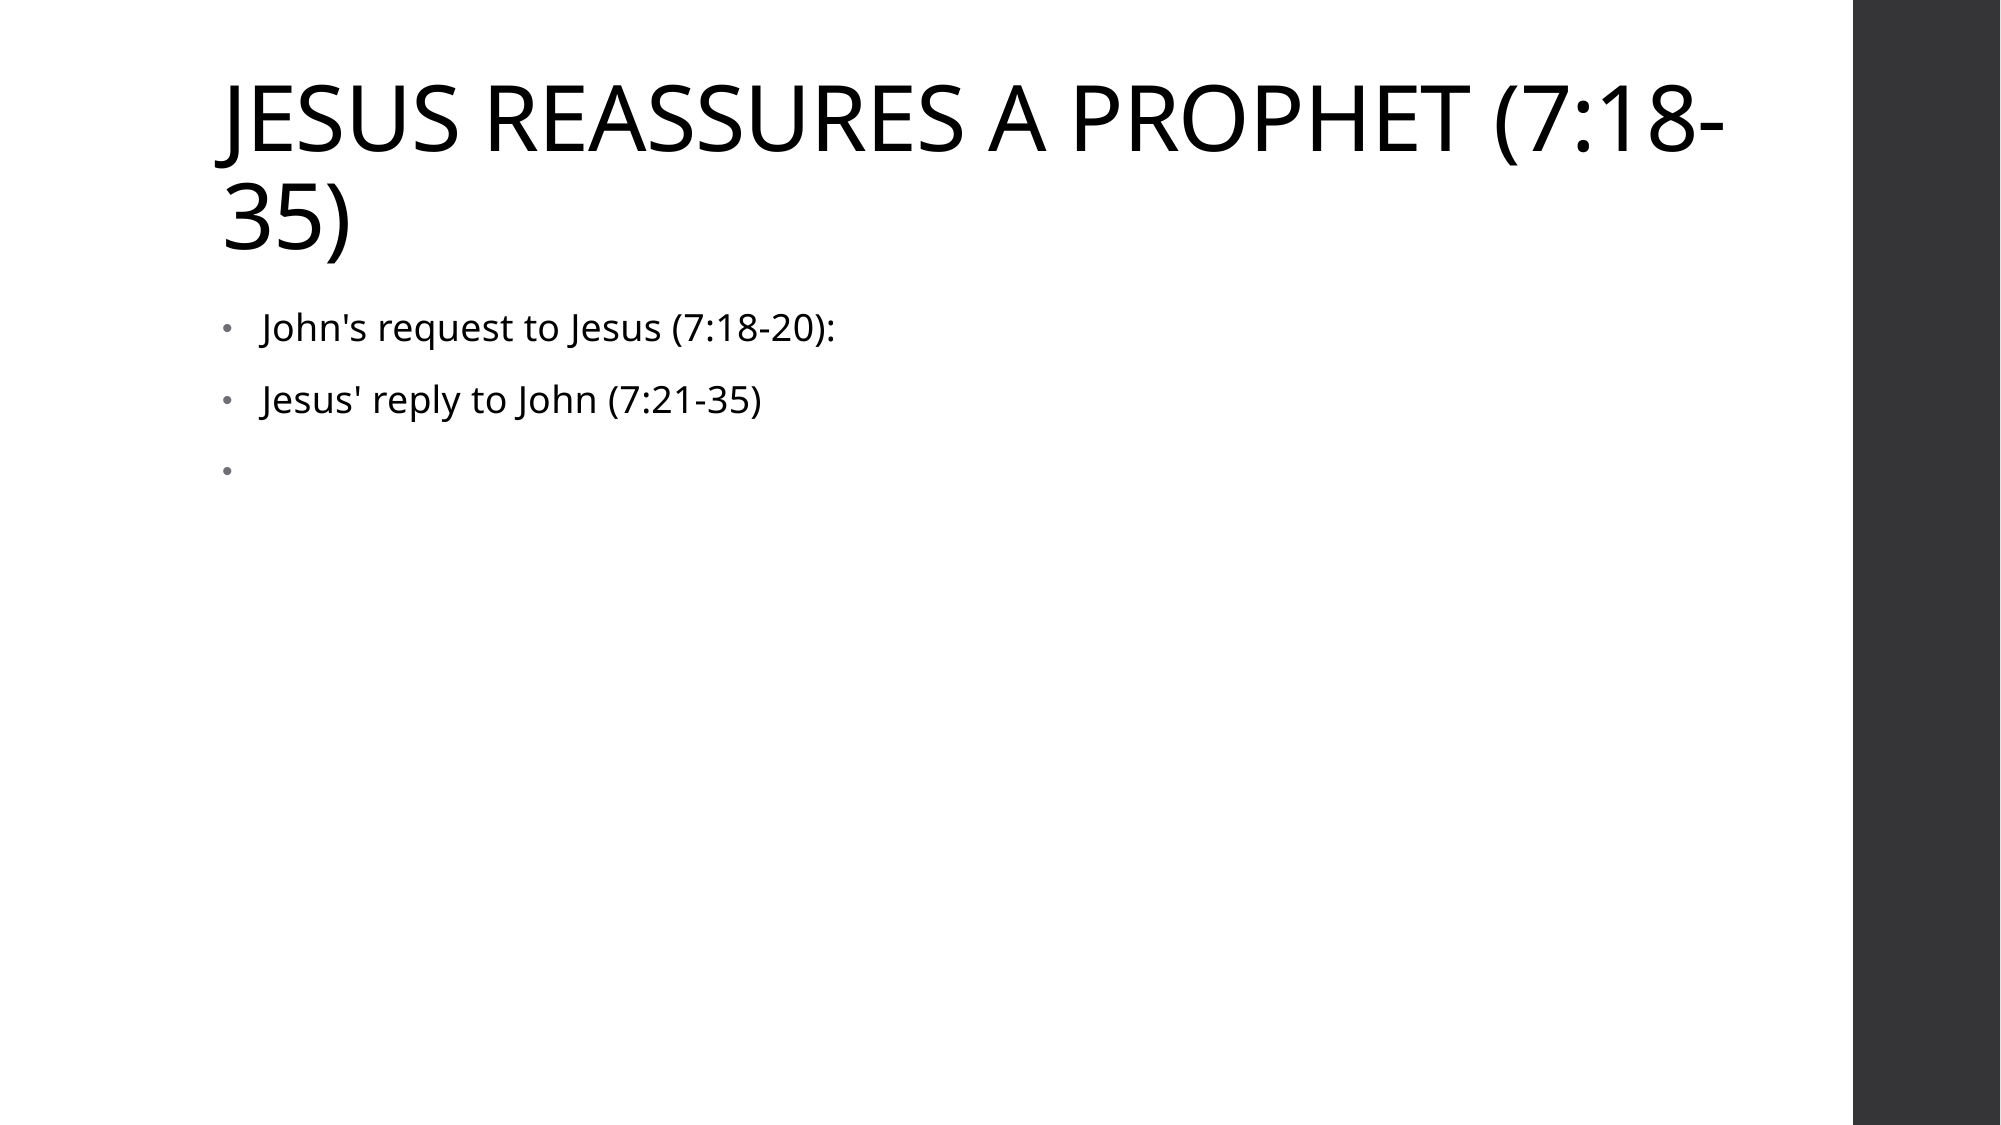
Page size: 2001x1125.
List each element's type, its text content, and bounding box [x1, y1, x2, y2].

list John's request to Jesus (7:18-20): Jesus' reply to John (7:21-35) [206, 299, 1617, 1014]
title JESUS REASSURES A PROPHET (7:18-35) [206, 60, 1797, 278]
